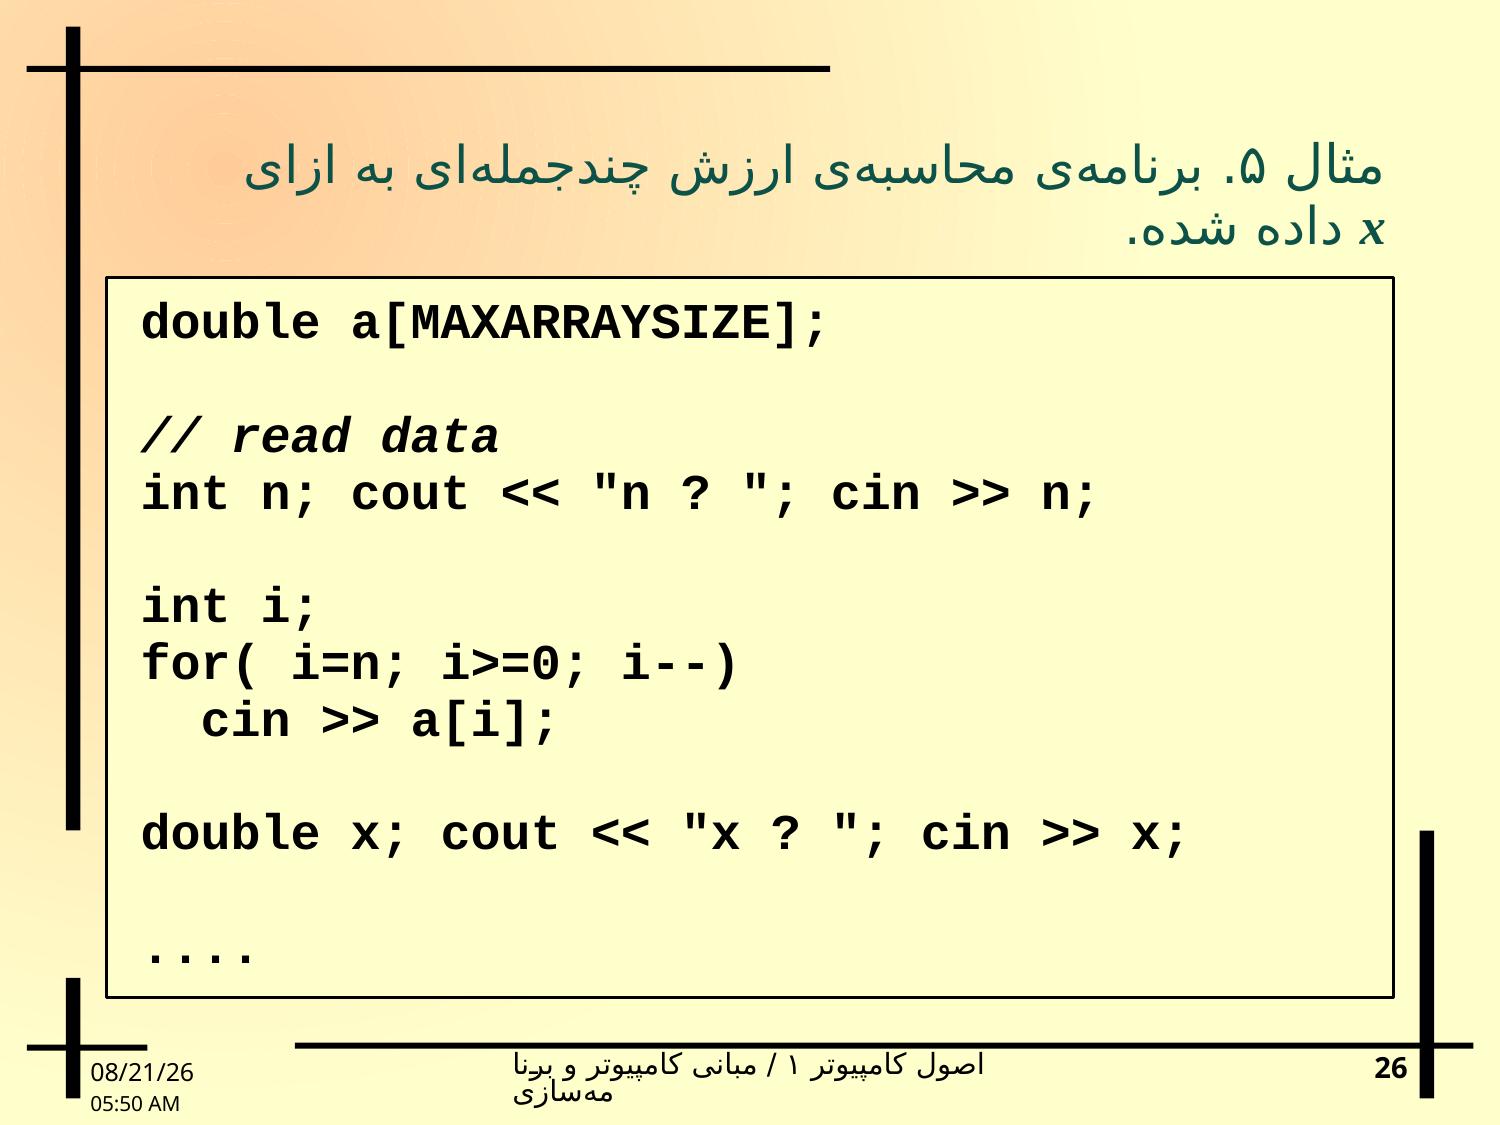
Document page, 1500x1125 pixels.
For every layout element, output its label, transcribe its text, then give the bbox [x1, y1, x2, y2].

list مثال ۵. برنامه‌‌ی محاسبه‌ی ارزش چندجمله‌ای به ازای x داده شده. [203, 133, 1439, 232]
list double a[MAXARRAYSIZE]; // read data int n; cout << "n ? "; cin >> n; int i; for( i=n; i>=0; i--) cin >> a[i]; double x; cout << "x ? "; cin >> x; .... [106, 277, 1394, 998]
